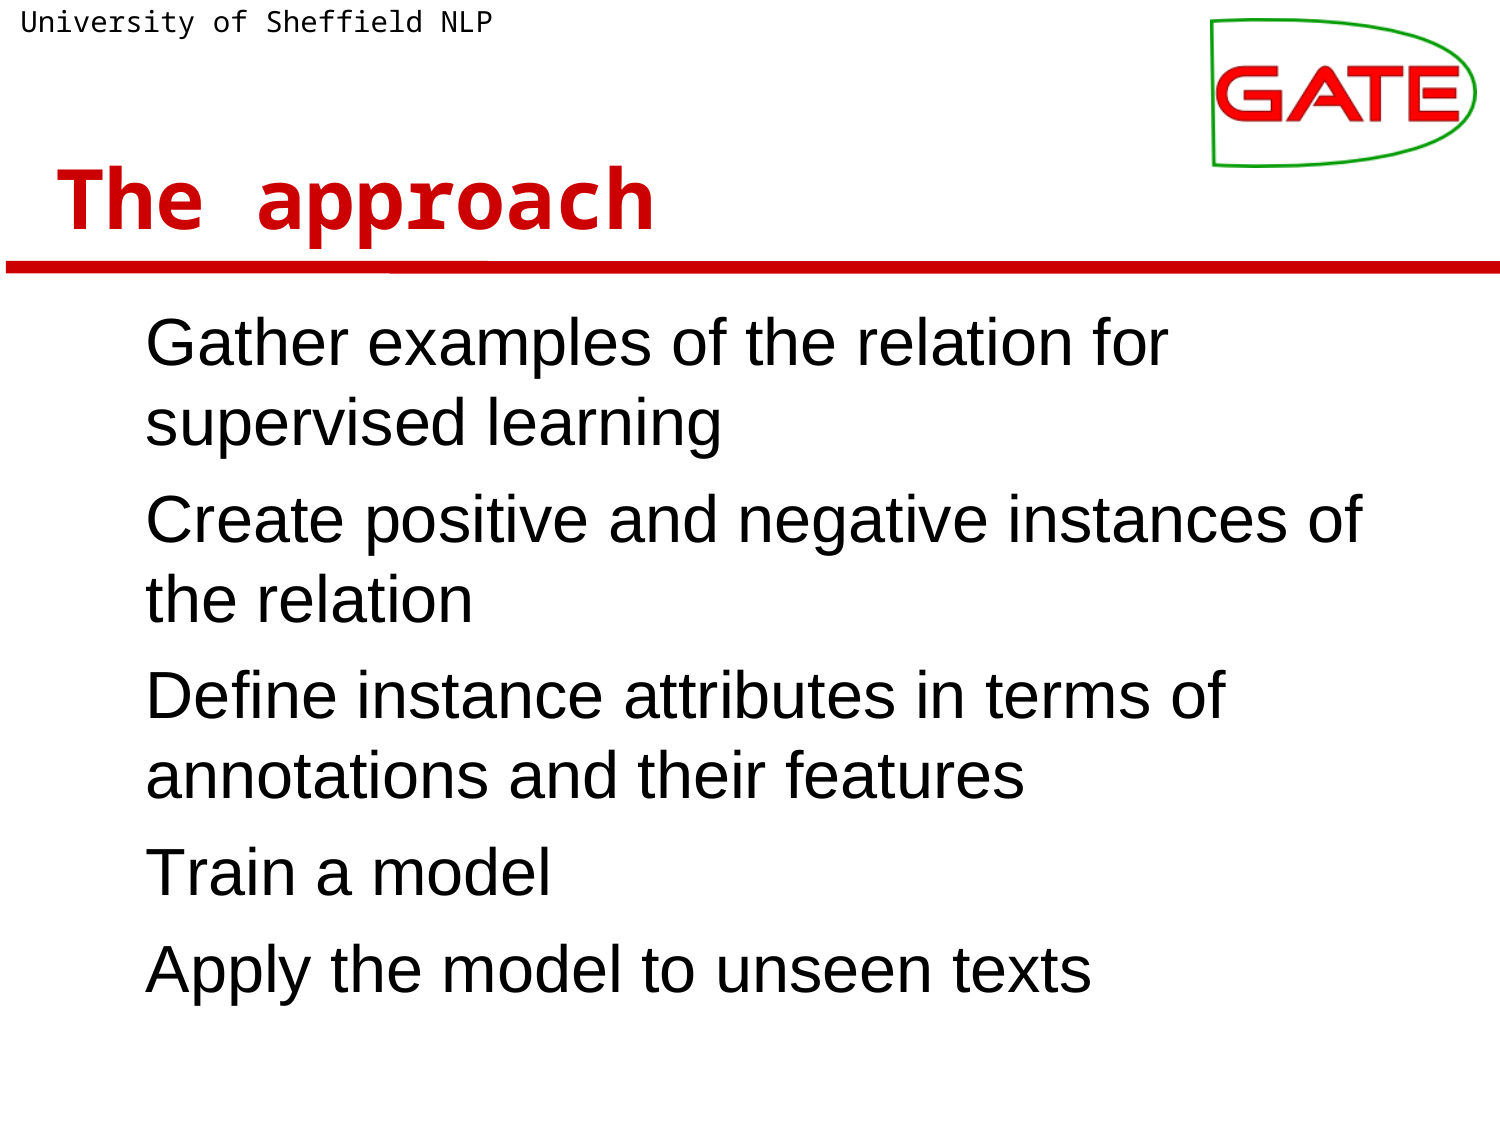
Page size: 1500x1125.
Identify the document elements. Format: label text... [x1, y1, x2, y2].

list Gather examples of the relation for supervised learning Create positive and negative instances of the relation Define instance attributes in terms of annotations and their features Train a model Apply the model to unseen texts [74, 290, 1425, 1034]
title The approach [41, 37, 1391, 254]
picture [1210, 18, 1477, 168]
